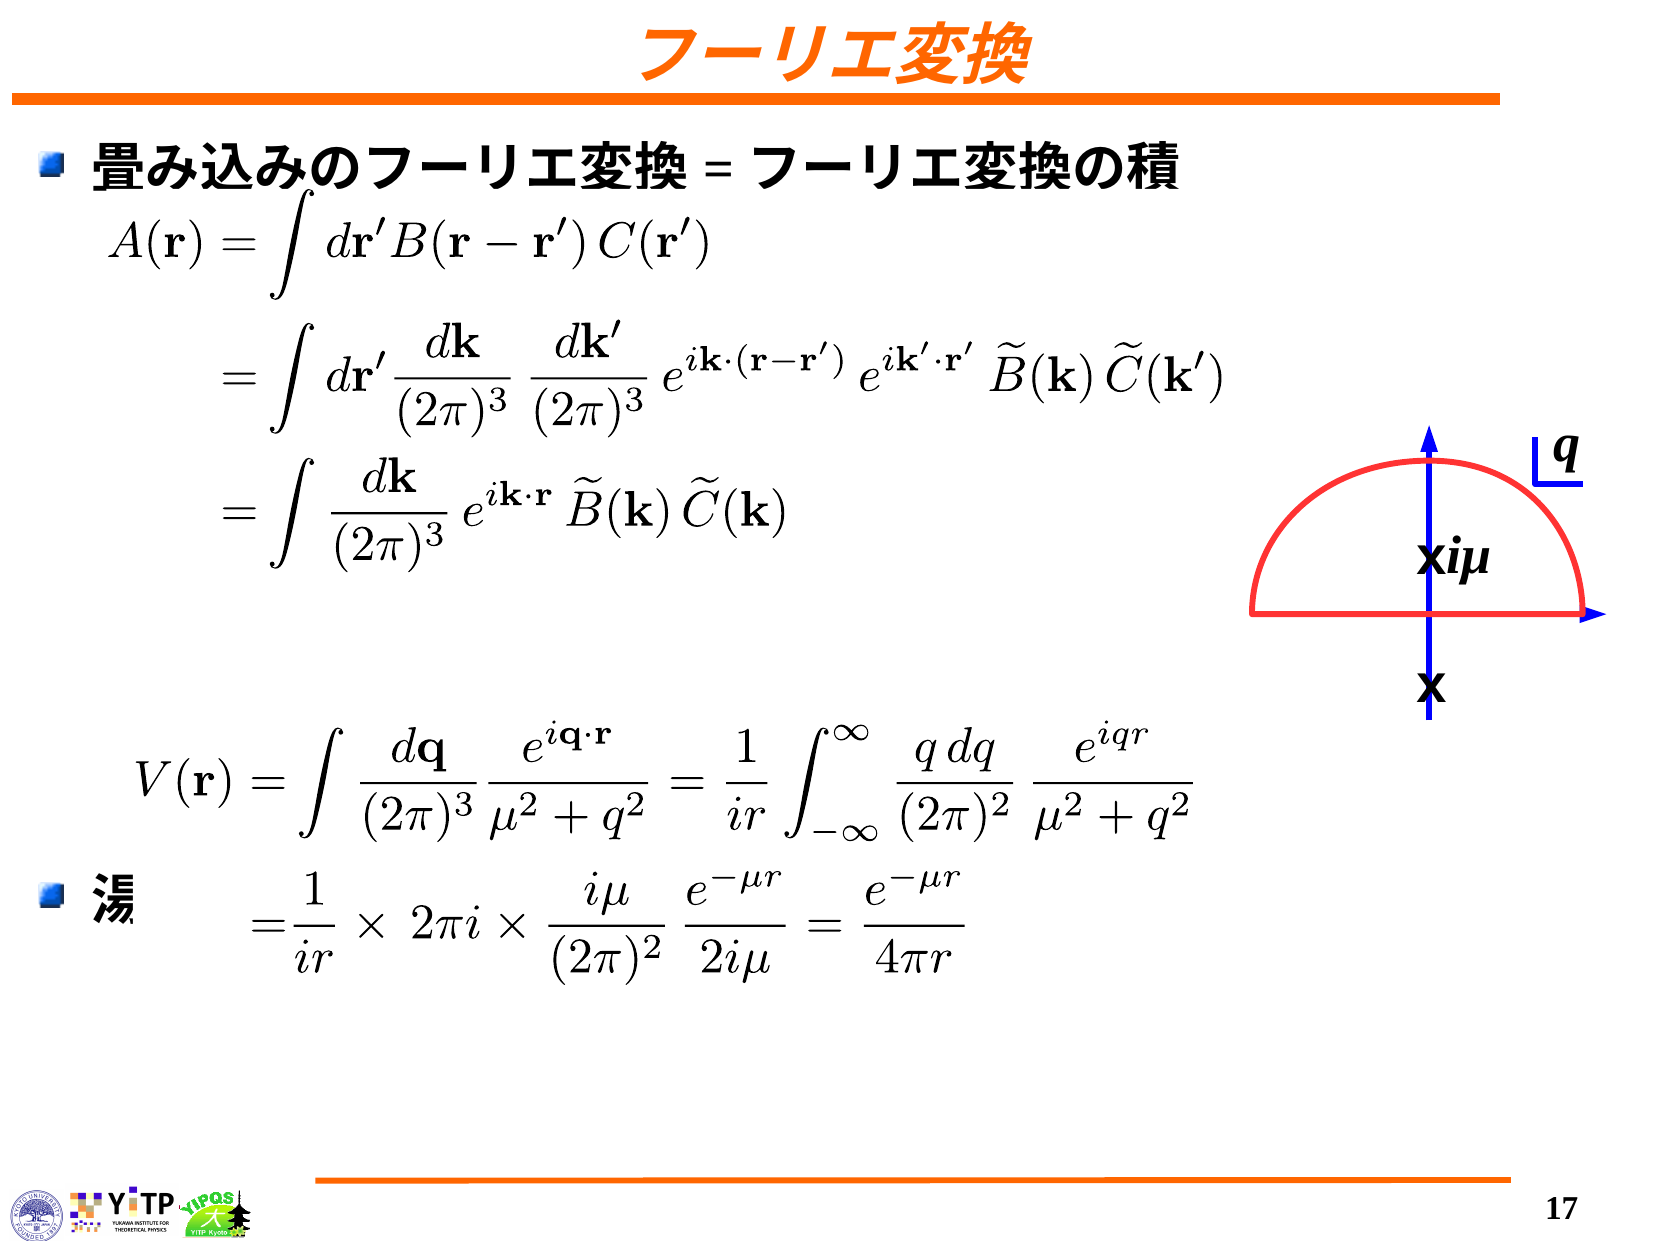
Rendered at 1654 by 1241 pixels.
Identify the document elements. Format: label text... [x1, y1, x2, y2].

text_box x [1416, 525, 1447, 588]
picture [9, 1189, 64, 1241]
title フーリエ変換 [0, 0, 1654, 99]
list 畳み込みのフーリエ変換=フーリエ変換の積 湯川関数のフーリエ変換=Lorentzian [20, 124, 1621, 1137]
picture [65, 1183, 251, 1238]
text_box x [1416, 653, 1447, 717]
text_box [132, 720, 1193, 985]
text_box [106, 188, 1227, 573]
text_box q [1553, 413, 1581, 475]
text_box iμ [1446, 525, 1501, 598]
